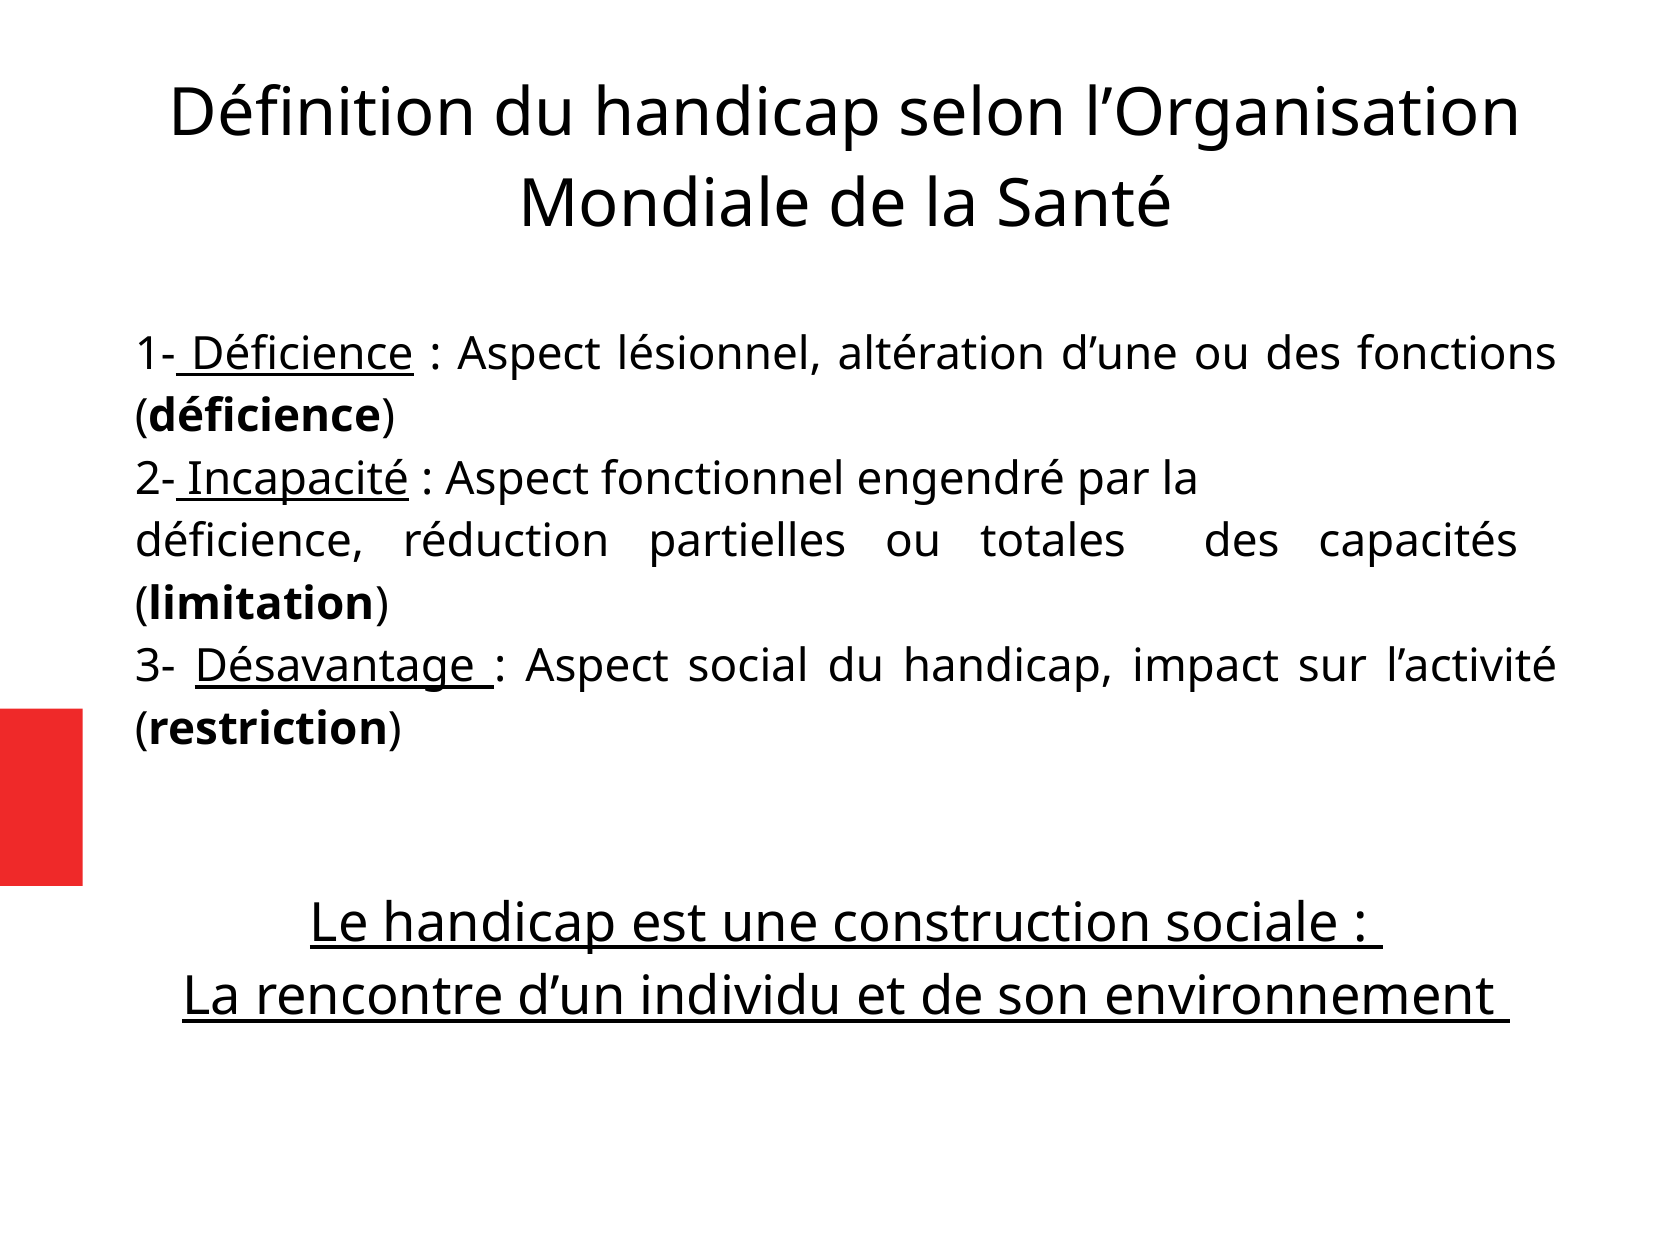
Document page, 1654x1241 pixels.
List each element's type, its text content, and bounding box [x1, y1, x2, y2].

text_box Définition du handicap selon l’Organisation Mondiale de la Santé 1- Déficience : Aspect lésionnel, altération d’une ou des fonctions (déficience) 2- Incapacité : Aspect fonctionnel engendré par la déficience, réduction partielles ou totales des capacités (limitation) 3- Désavantage : Aspect social du handicap, impact sur l’activité (restriction) Le handicap est une construction sociale : La rencontre d’un individu et de son environnement [119, 57, 1573, 1204]
